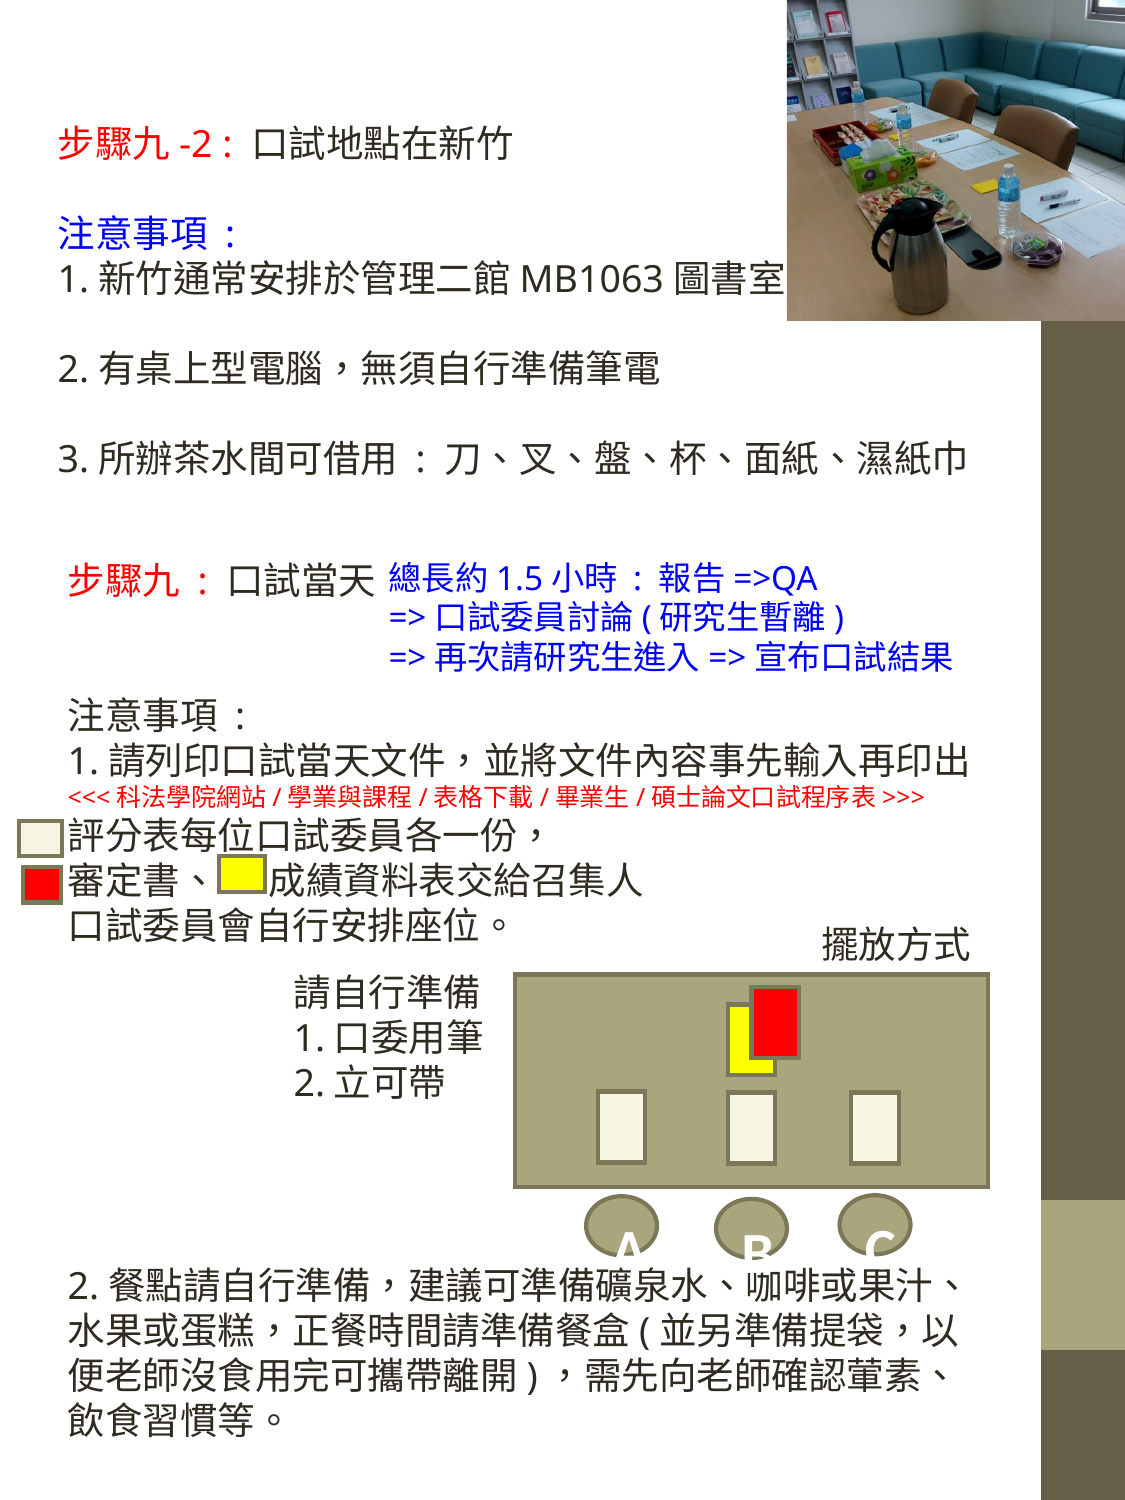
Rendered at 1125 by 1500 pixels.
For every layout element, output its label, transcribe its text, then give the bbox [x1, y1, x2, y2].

text_box 步驟九-2 : 口試地點在新竹 注意事項 : 1.新竹通常安排於管理二館MB1063圖書室 2.有桌上型電腦，無須自行準備筆電 3.所辦茶水間可借用 : 刀、叉、盤、杯、面紙、濕紙巾 [43, 112, 984, 577]
text_box A [624, 1240, 633, 1256]
text_box 擺放方式 [805, 913, 988, 975]
picture [786, 0, 1125, 321]
text_box B [752, 1241, 763, 1251]
text_box 請自行準備 1.口委用筆 2.立可帶 [278, 961, 499, 1113]
text_box C [839, 1195, 911, 1255]
text_box [219, 856, 265, 892]
text_box [19, 821, 62, 856]
text_box 總長約1.5小時 : 報告=>QA =>口試委員討論(研究生暫離) =>再次請研究生進入=>宣布口試結果 [373, 549, 967, 686]
text_box 步驟九 : 口試當天 注意事項 : 1.請列印口試當天文件，並將文件內容事先輸入再印出 <<<科法學院網站/學業與課程/表格下載/畢業生/碩士論文口試程序表>>> 評分表每位口試委員各一份， 審定書、 成績資料表交給召集人 口試委員會自行安排座位。 2.餐點請自行準備，建議可準備礦泉水、咖啡或果汁、水果或蛋糕，正餐時間請準備餐盒(並另準備提袋，以便老師沒食用完可攜帶離開)，需先向老師確認葷素、飲食習慣等。 [53, 549, 986, 1449]
text_box [23, 867, 61, 902]
text_box [515, 974, 988, 1187]
text_box B [716, 1198, 787, 1258]
text_box A [586, 1196, 657, 1255]
